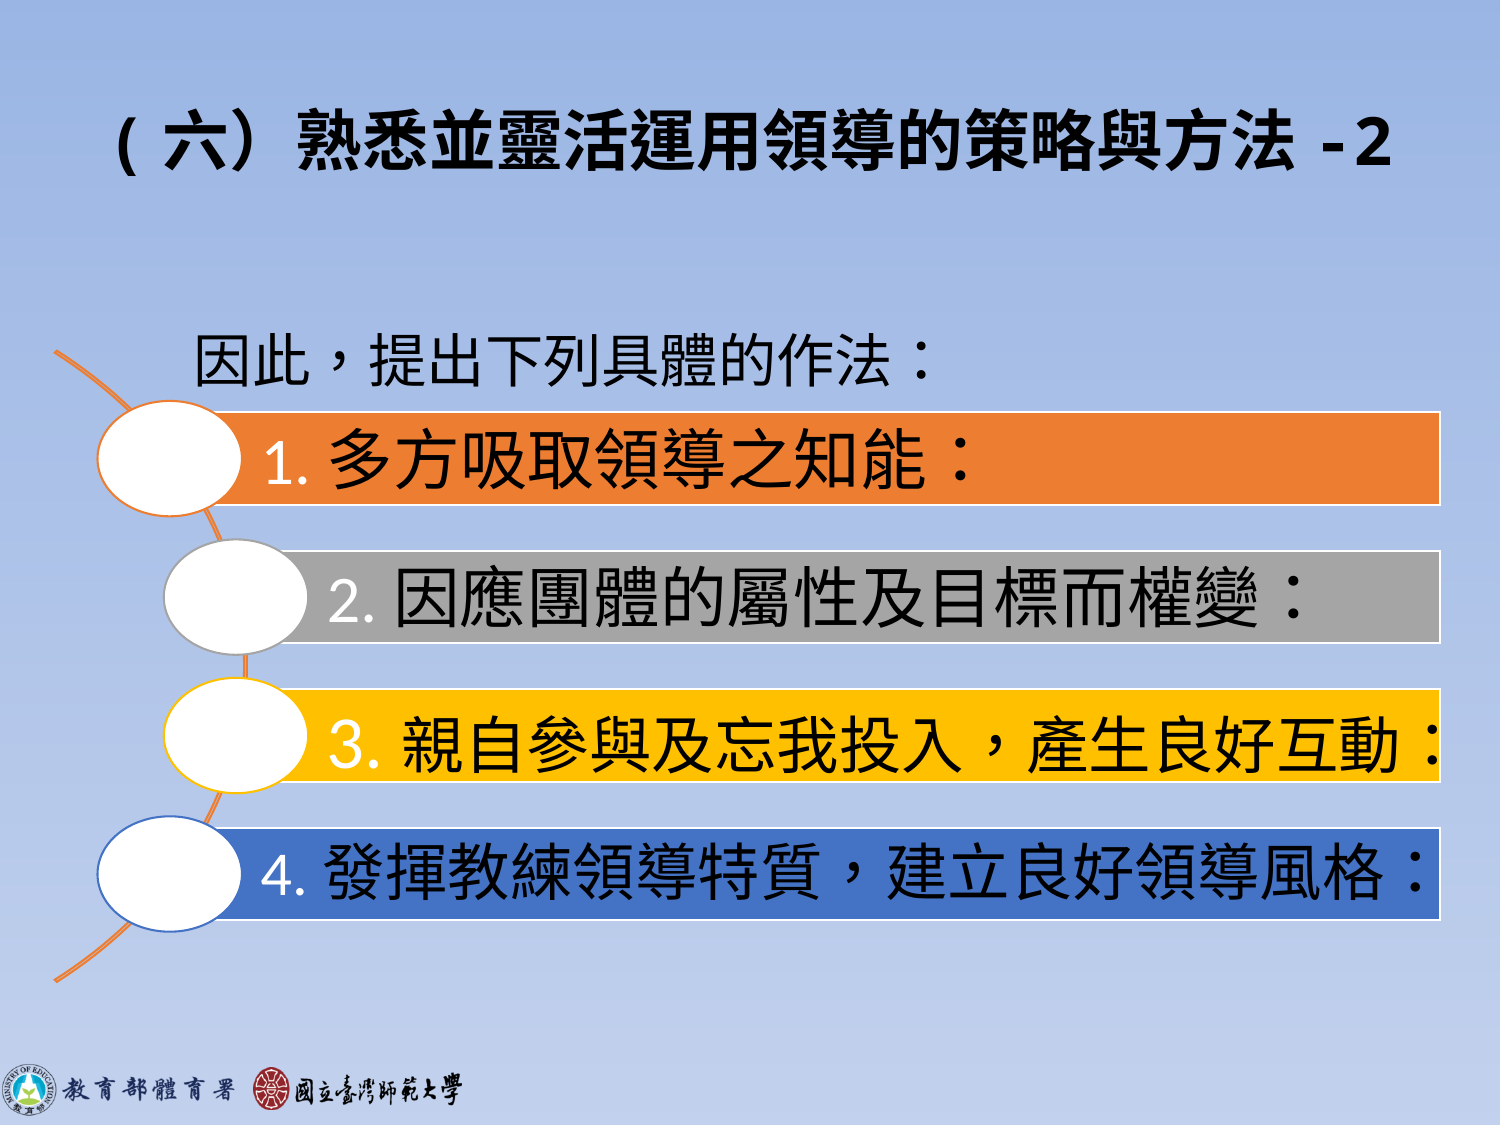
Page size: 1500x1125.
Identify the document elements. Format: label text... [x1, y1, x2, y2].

text_box [163, 677, 309, 794]
text_box 因此，提出下列具體的作法： [179, 317, 1082, 402]
text_box 4.發揮教練領導特質，建立良好領導風格： [214, 827, 1441, 921]
title (六）熟悉並靈活運用領導的策略與方法-2 [75, 45, 1426, 233]
text_box [97, 400, 242, 517]
text_box 2.因應團體的屬性及目標而權變： [280, 550, 1441, 644]
text_box [97, 816, 242, 932]
text_box 3.親自參與及忘我投入，產生良好互動： [281, 689, 1441, 782]
text_box [163, 539, 309, 655]
text_box 1.多方吸取領導之知能： [214, 412, 1441, 505]
